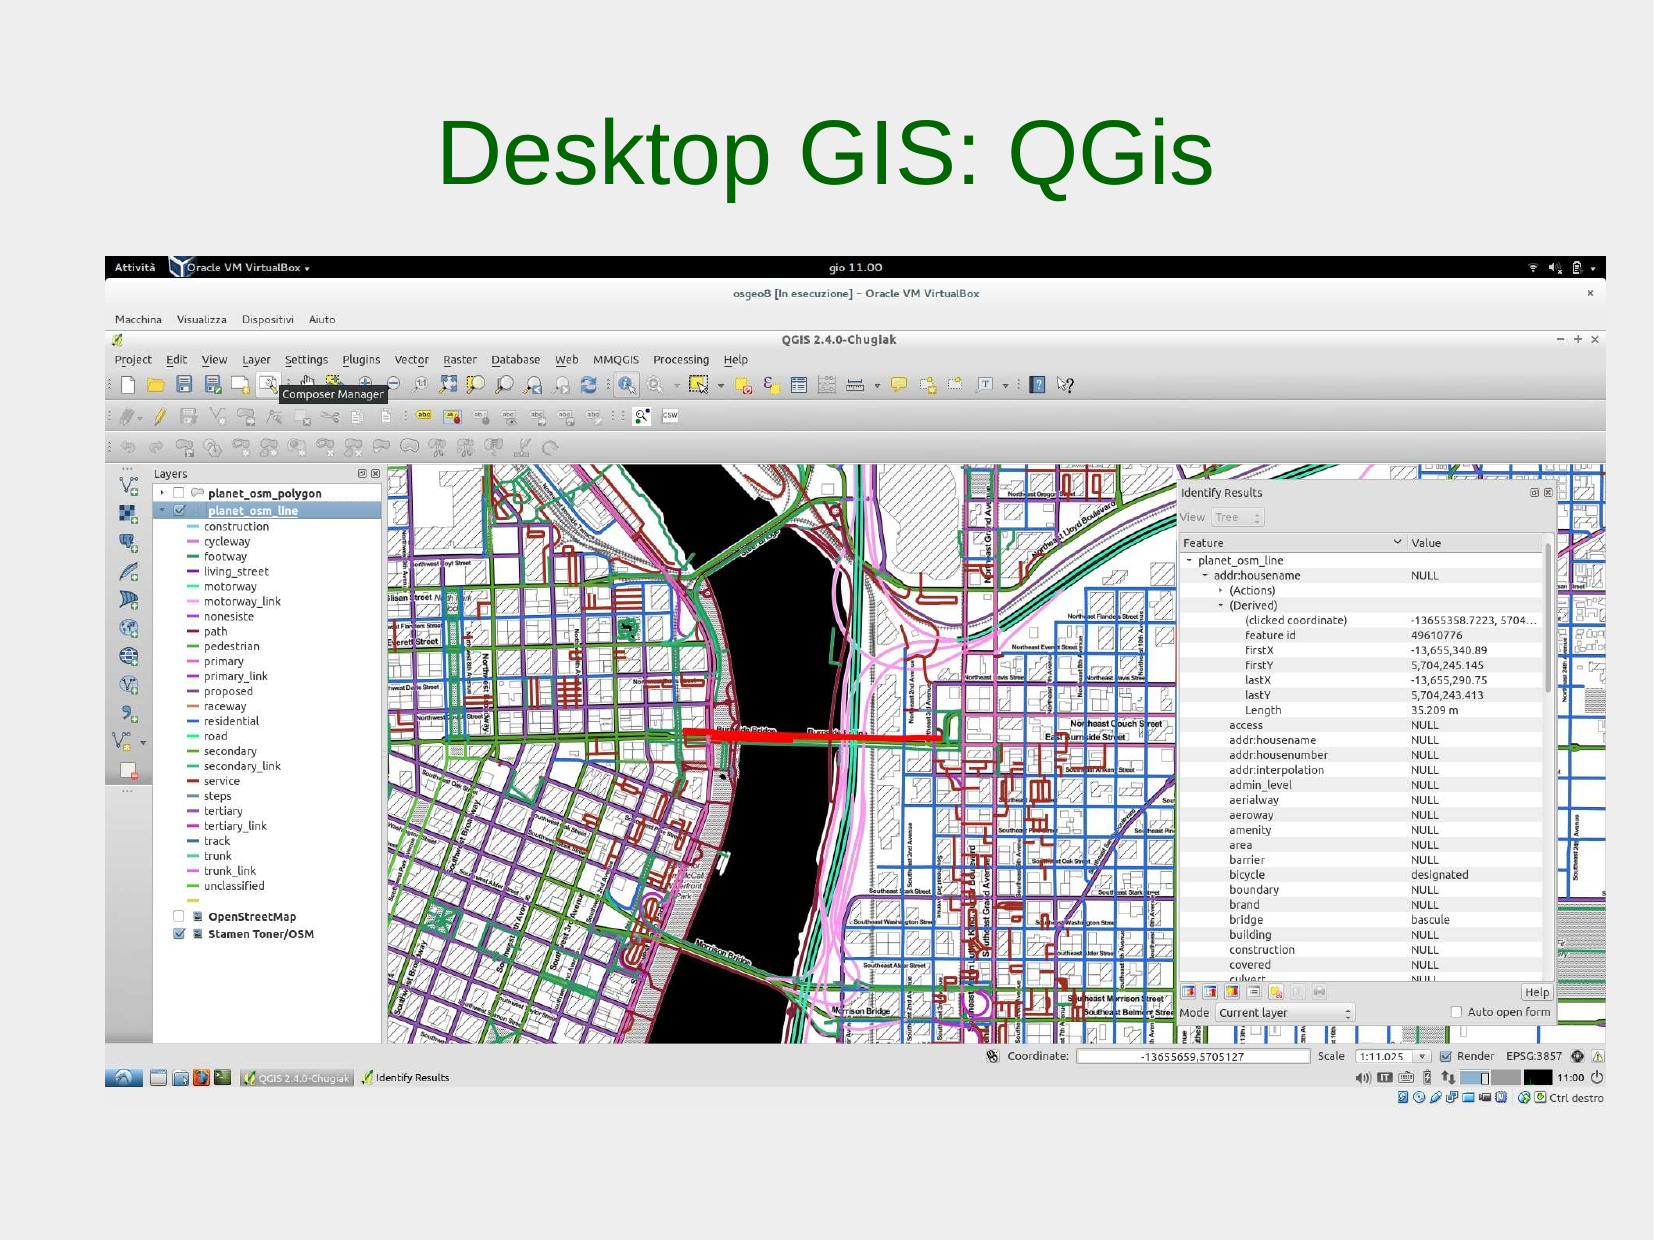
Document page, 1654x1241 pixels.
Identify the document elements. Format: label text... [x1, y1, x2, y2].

title Desktop GIS: QGis [82, 49, 1571, 257]
picture [105, 256, 1606, 1107]
